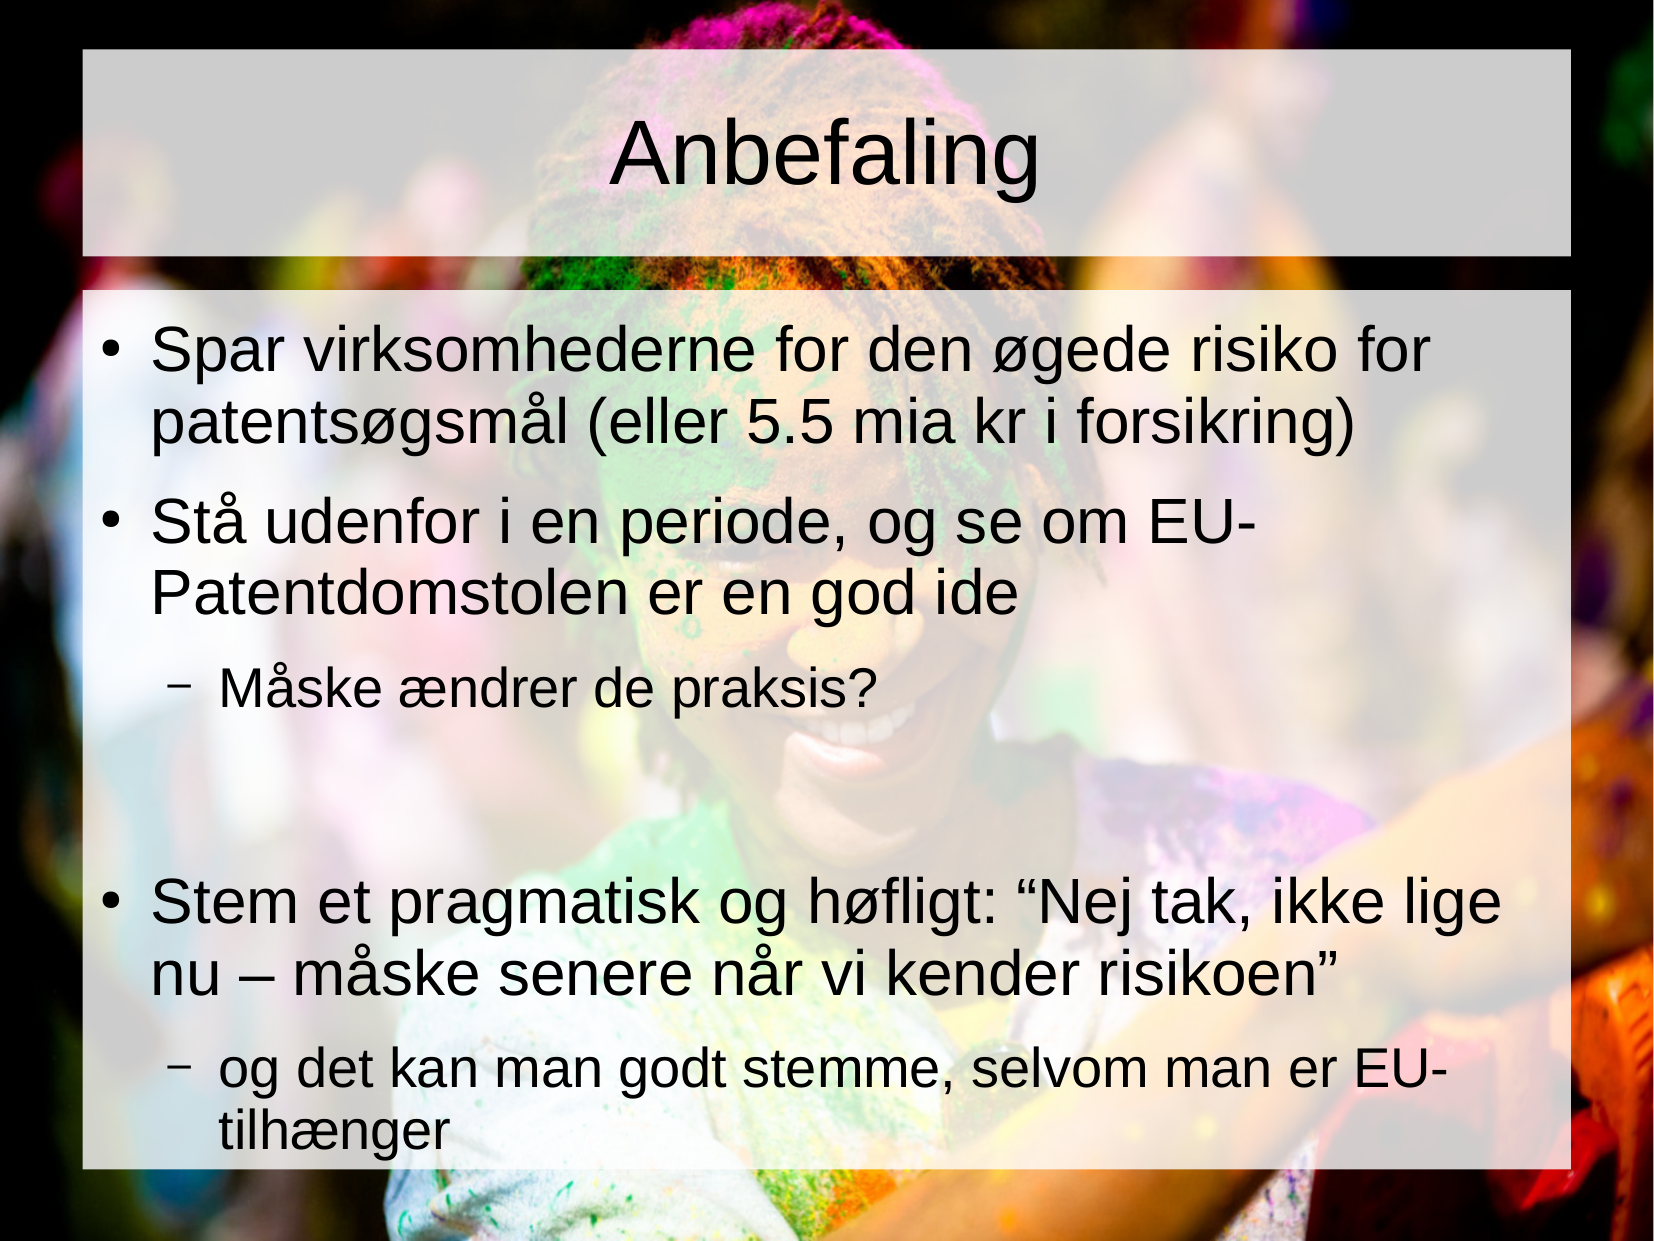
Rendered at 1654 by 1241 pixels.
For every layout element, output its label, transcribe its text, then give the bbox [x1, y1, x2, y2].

picture [0, 0, 1654, 1241]
title Anbefaling [82, 49, 1571, 257]
list Spar virksomhederne for den øgede risiko for patentsøgsmål (eller 5.5 mia kr i forsikring) Stå udenfor i en periode, og se om EU-Patentdomstolen er en god ide Måske ændrer de praksis? Stem et pragmatisk og høfligt: “Nej tak, ikke lige nu – måske senere når vi kender risikoen” og det kan man godt stemme, selvom man er EU-tilhænger [82, 290, 1571, 1170]
